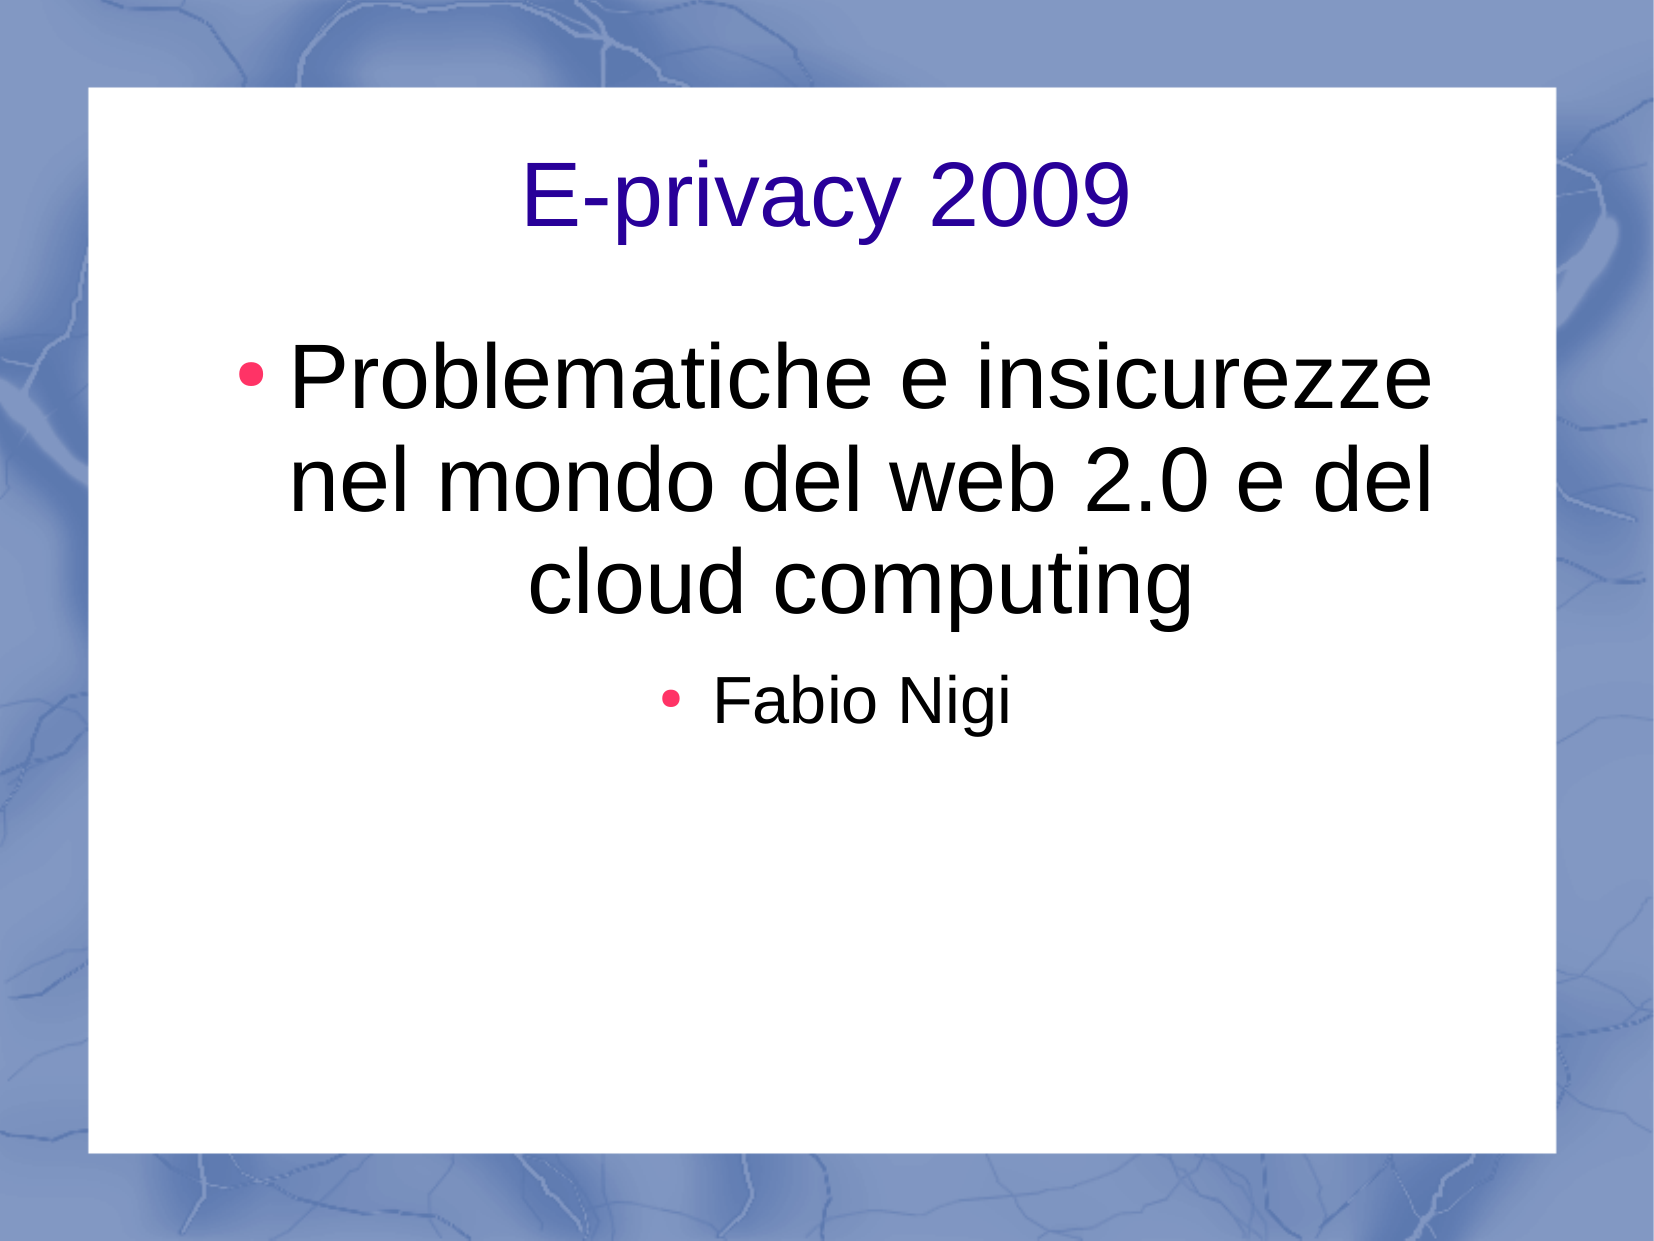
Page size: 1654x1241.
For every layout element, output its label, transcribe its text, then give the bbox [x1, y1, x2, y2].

list Problematiche e insicurezze nel mondo del web 2.0 e del cloud computing Fabio Nigi [147, 325, 1506, 1130]
title E-privacy 2009 [118, 98, 1536, 291]
picture [0, 0, 1654, 1241]
